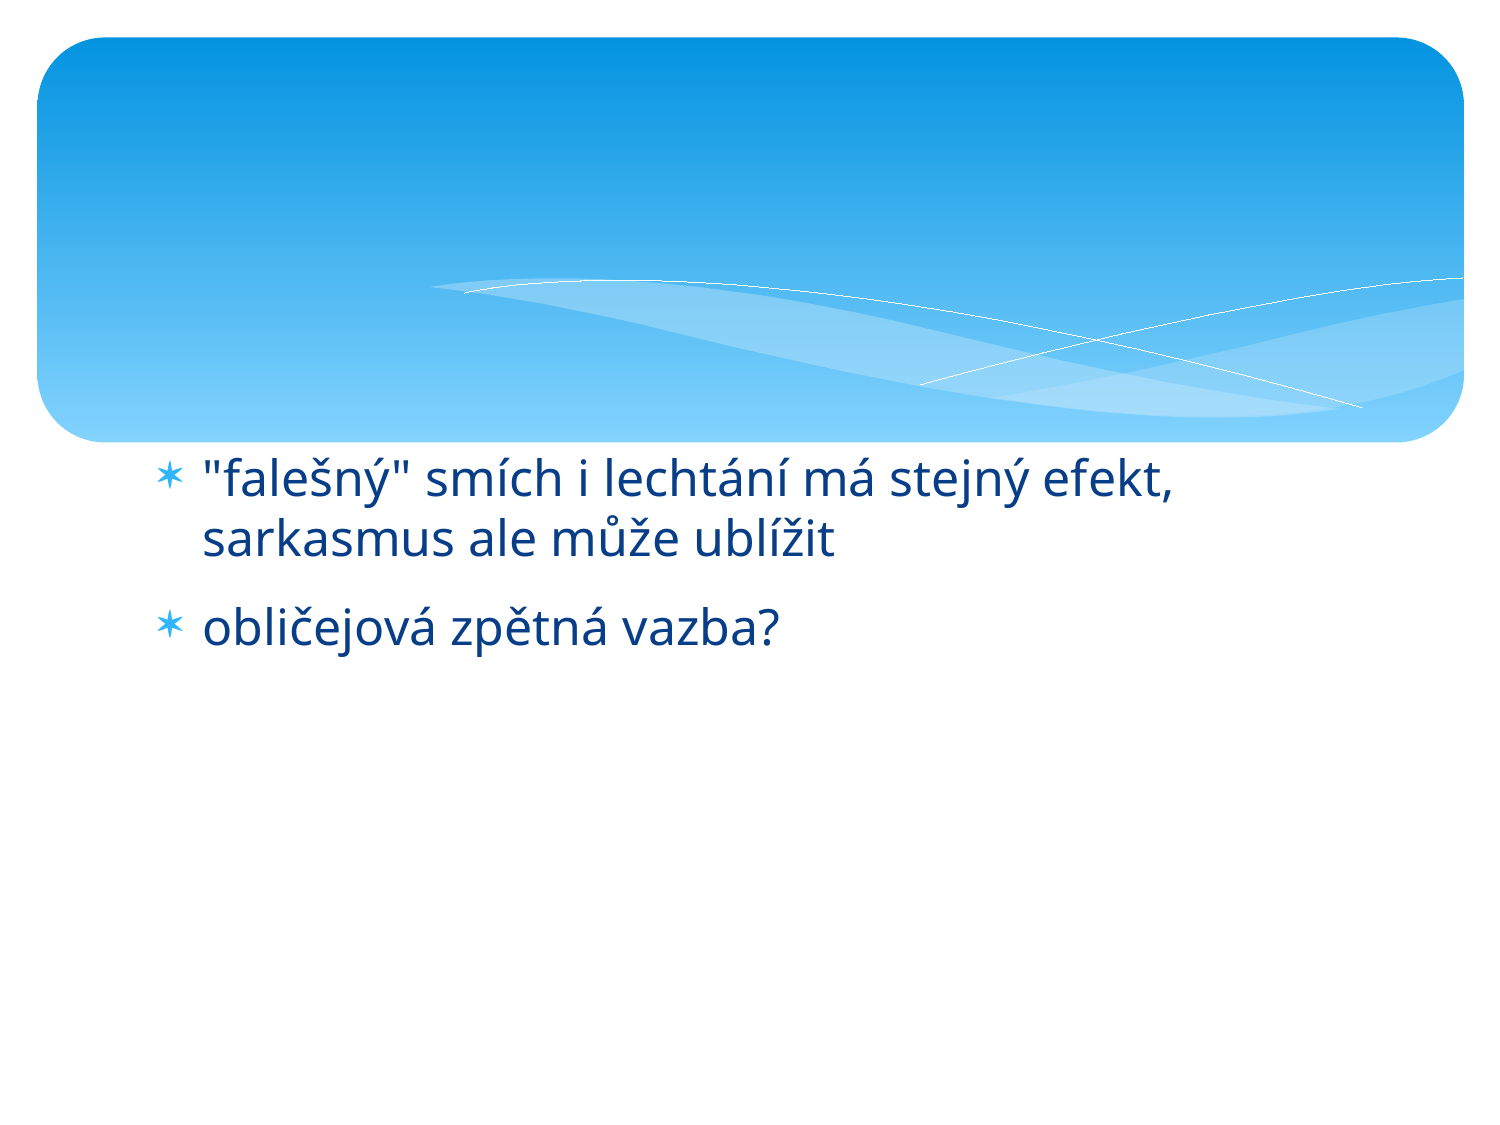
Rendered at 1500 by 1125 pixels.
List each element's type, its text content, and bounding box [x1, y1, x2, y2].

title [75, 55, 1425, 261]
list "falešný" smích i lechtání má stejný efekt, sarkasmus ale může ublížit obličejová zpětná vazba? [143, 438, 1359, 1005]
